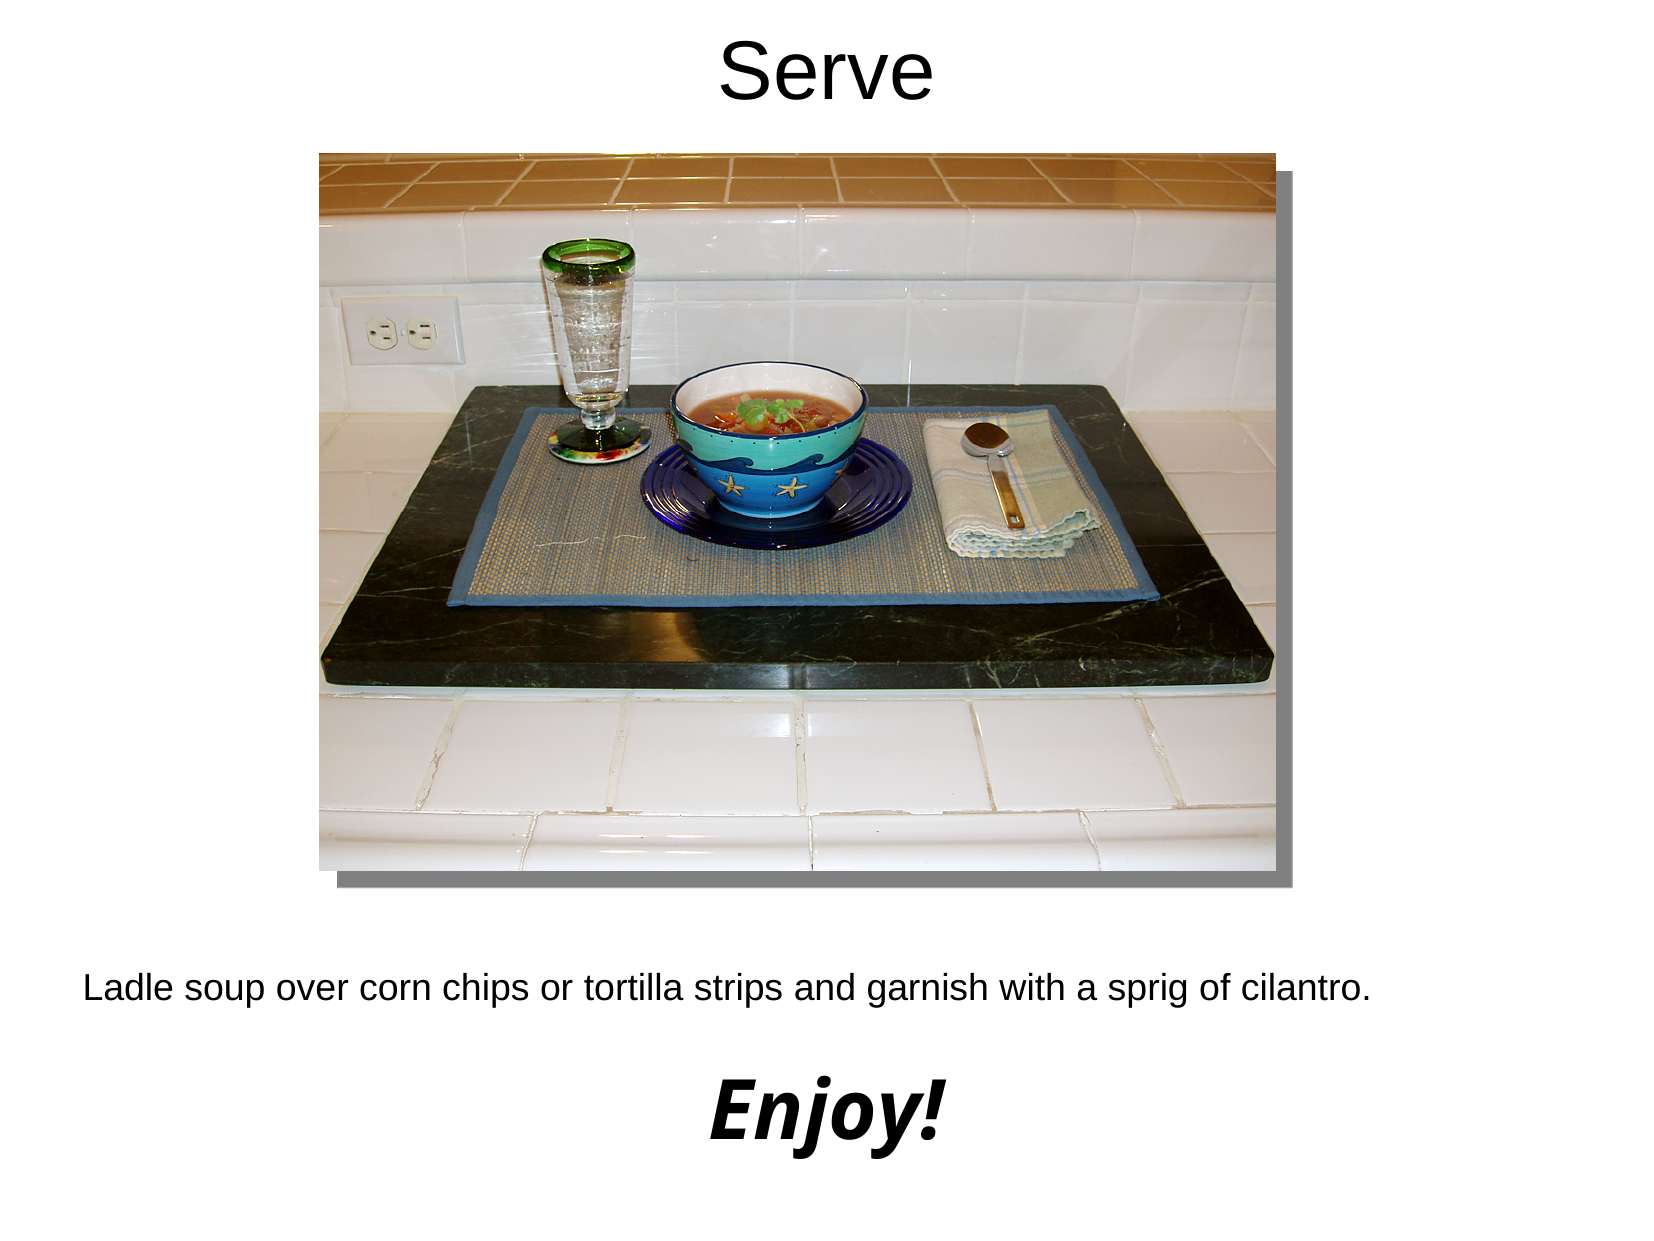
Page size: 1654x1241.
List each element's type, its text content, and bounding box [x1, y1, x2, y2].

subtitle Ladle soup over corn chips or tortilla strips and garnish with a sprig of cilantro. Enjoy! [82, 945, 1571, 1227]
picture [319, 153, 1276, 871]
title Serve [82, 24, 1571, 118]
